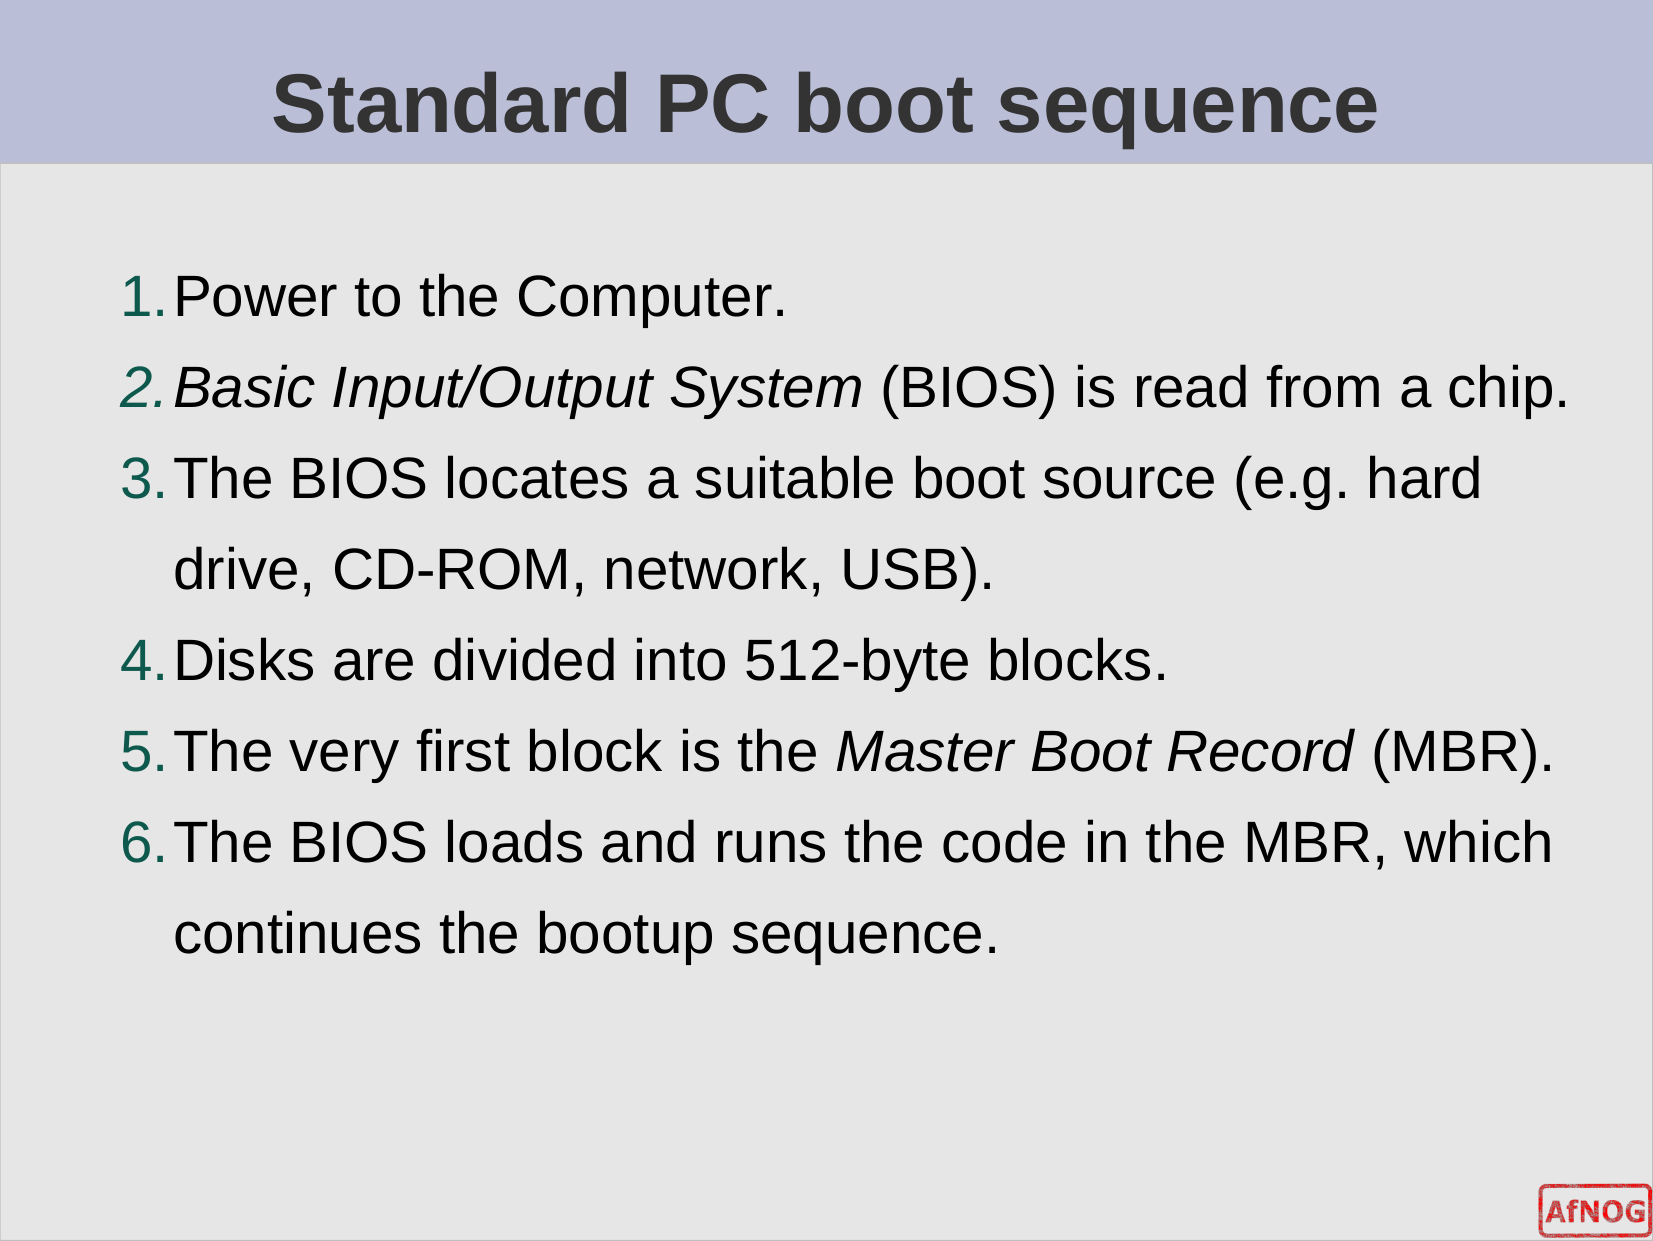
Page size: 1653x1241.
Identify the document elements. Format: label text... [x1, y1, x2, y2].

picture [1537, 1182, 1653, 1241]
list Power to the Computer. Basic Input/Output System (BIOS) is read from a chip. The BIOS locates a suitable boot source (e.g. hard drive, CD-ROM, network, USB). Disks are divided into 512-byte blocks. The very first block is the Master Boot Record (MBR). The BIOS loads and runs the code in the MBR, which continues the bootup sequence. [102, 268, 1589, 1051]
title Standard PC boot sequence [0, 0, 1653, 208]
